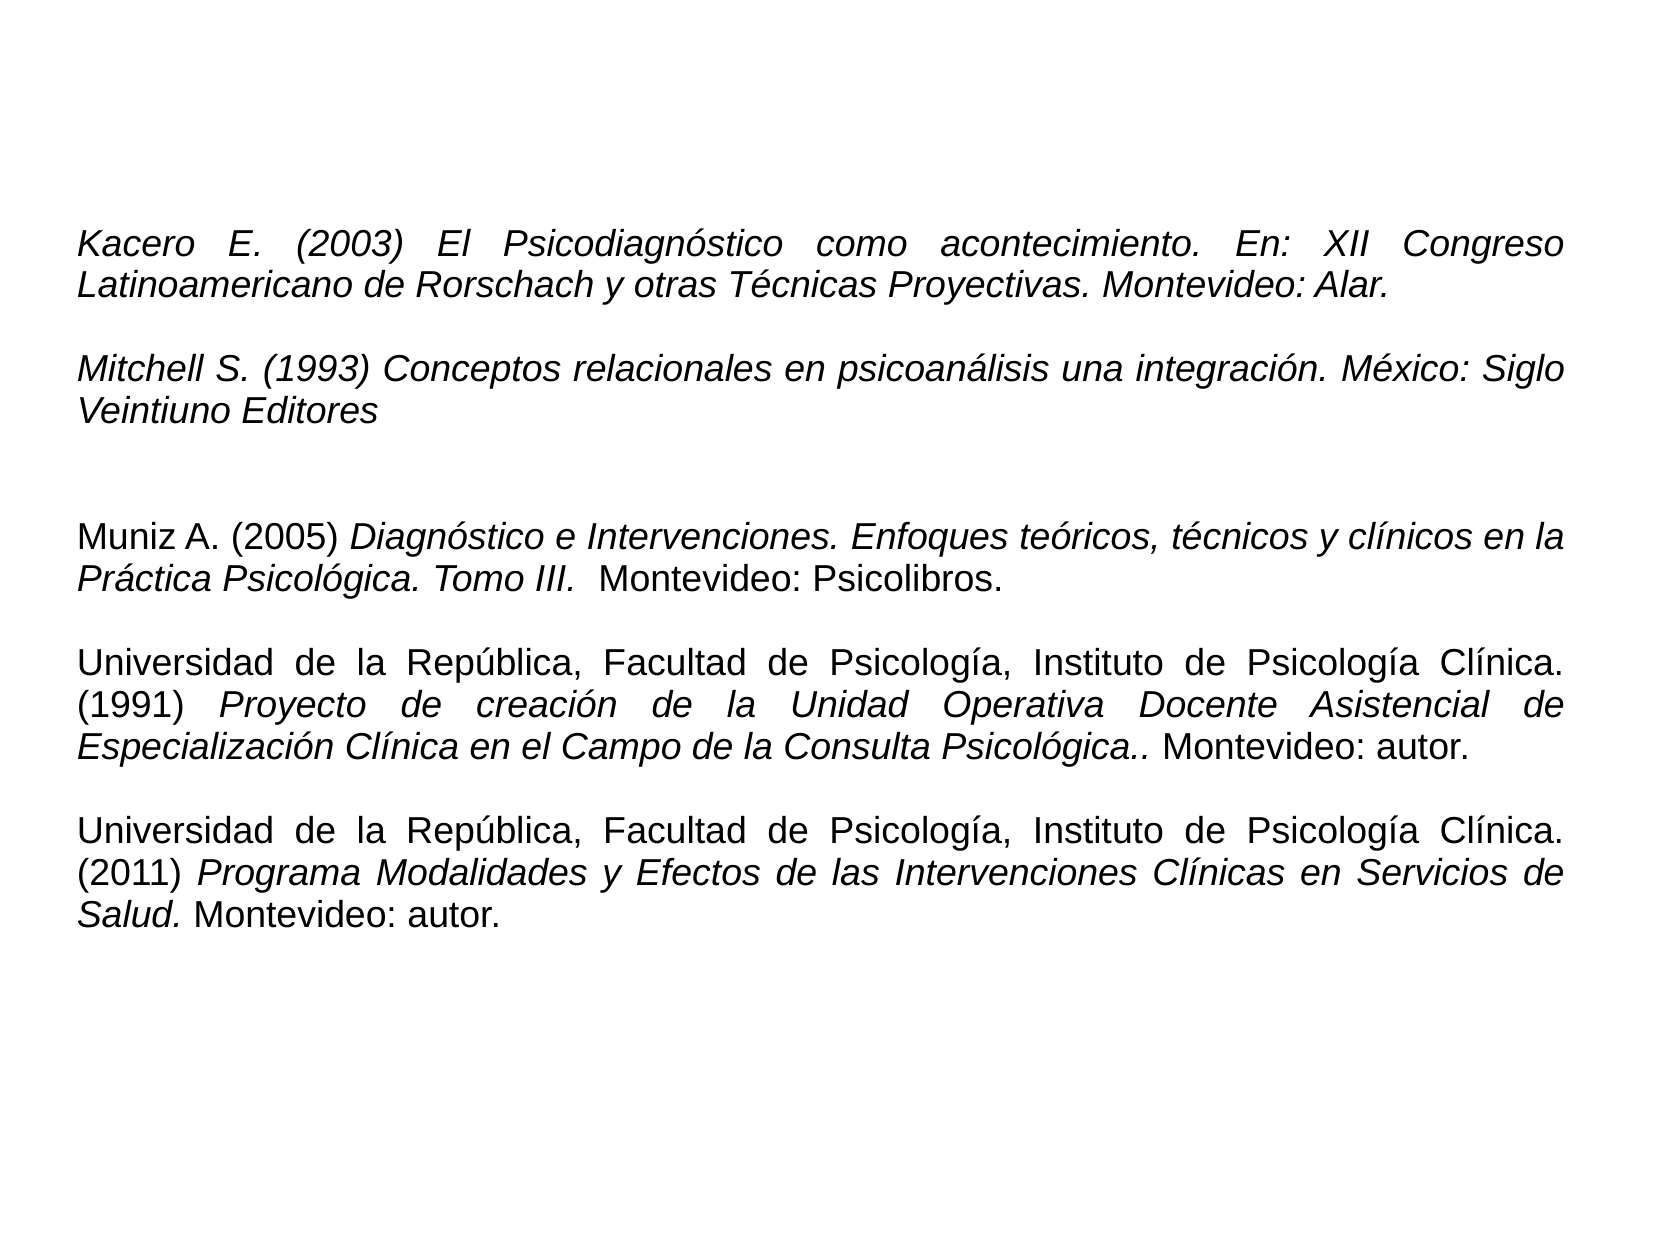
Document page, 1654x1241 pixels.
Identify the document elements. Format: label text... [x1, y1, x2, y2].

subtitle Kacero E. (2003) El Psicodiagnóstico como acontecimiento. En: XII Congreso Latinoamericano de Rorschach y otras Técnicas Proyectivas. Montevideo: Alar. Mitchell S. (1993) Conceptos relacionales en psicoanálisis una integración. México: Siglo Veintiuno Editores Muniz A. (2005) Diagnóstico e Intervenciones. Enfoques teóricos, técnicos y clínicos en la Práctica Psicológica. Tomo III. Montevideo: Psicolibros. Universidad de la República, Facultad de Psicología, Instituto de Psicología Clínica. (1991) Proyecto de creación de la Unidad Operativa Docente Asistencial de Especialización Clínica en el Campo de la Consulta Psicológica.. Montevideo: autor. Universidad de la República, Facultad de Psicología, Instituto de Psicología Clínica. (2011) Programa Modalidades y Efectos de las Intervenciones Clínicas en Servicios de Salud. Montevideo: autor. [76, 77, 1565, 1123]
